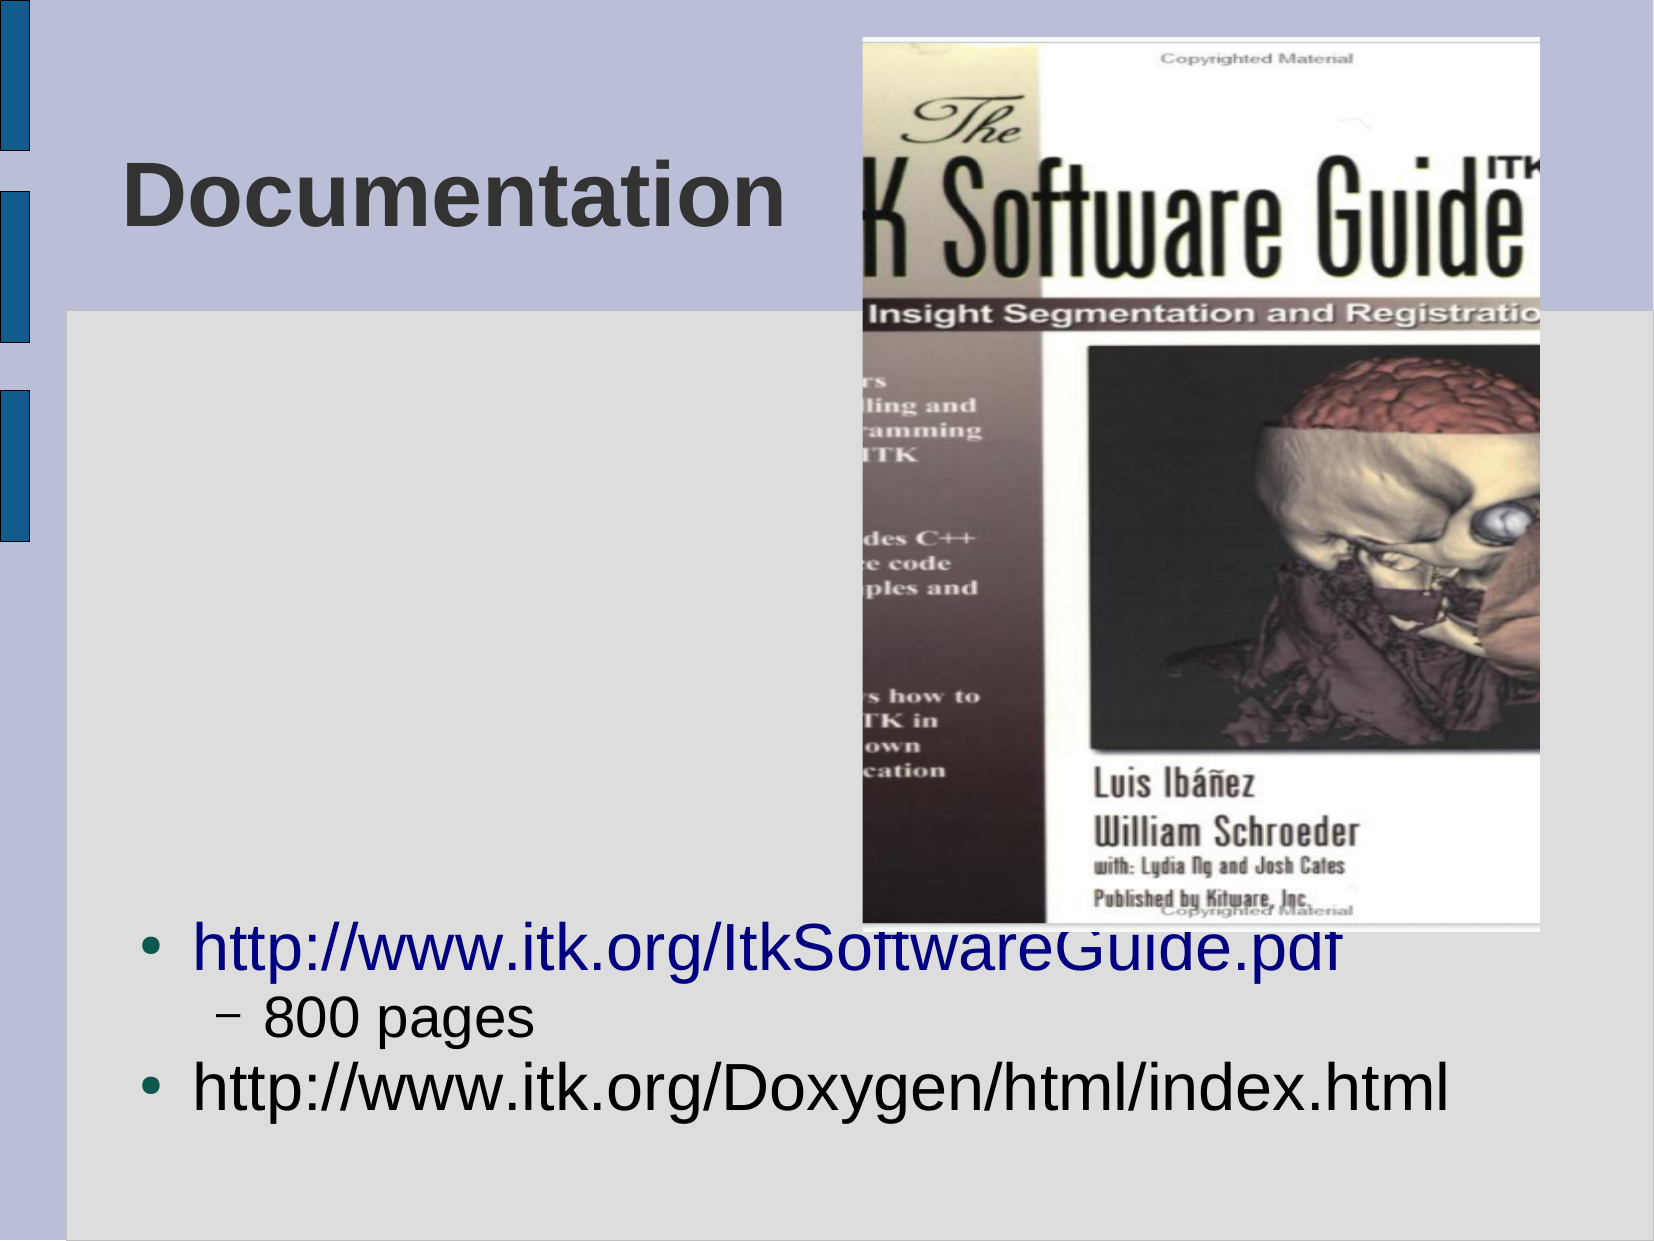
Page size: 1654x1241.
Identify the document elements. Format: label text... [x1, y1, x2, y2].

list http://www.itk.org/ItkSoftwareGuide.pdf 800 pages http://www.itk.org/Doxygen/html/index.html [121, 909, 1534, 1241]
title Documentation [121, 98, 862, 291]
picture [862, 37, 1540, 932]
